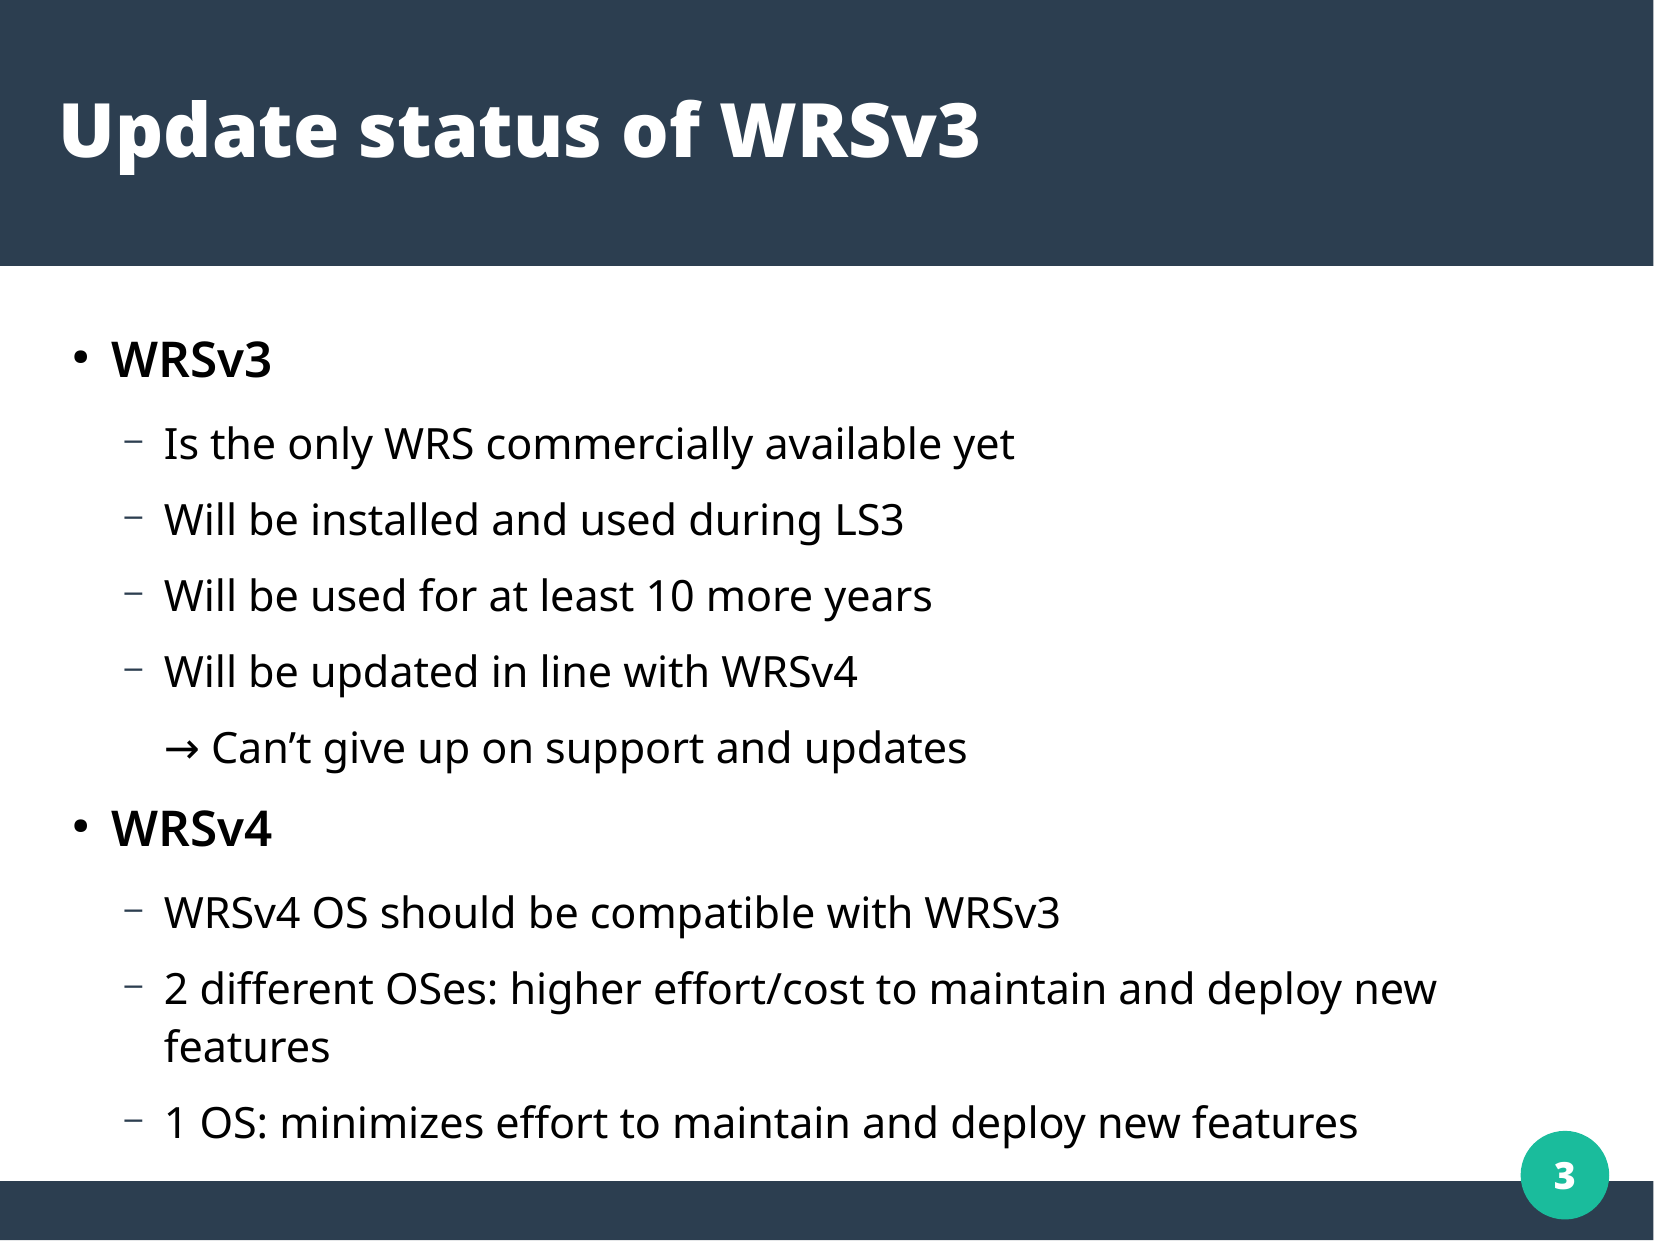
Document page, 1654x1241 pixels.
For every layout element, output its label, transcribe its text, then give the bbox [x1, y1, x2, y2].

title Update status of WRSv3 [58, 49, 1595, 207]
list WRSv3 Is the only WRS commercially available yet Will be installed and used during LS3 Will be used for at least 10 more years Will be updated in line with WRSv4 → Can’t give up on support and updates WRSv4 WRSv4 OS should be compatible with WRSv3 2 different OSes: higher effort/cost to maintain and deploy new features 1 OS: minimizes effort to maintain and deploy new features [58, 324, 1595, 1152]
